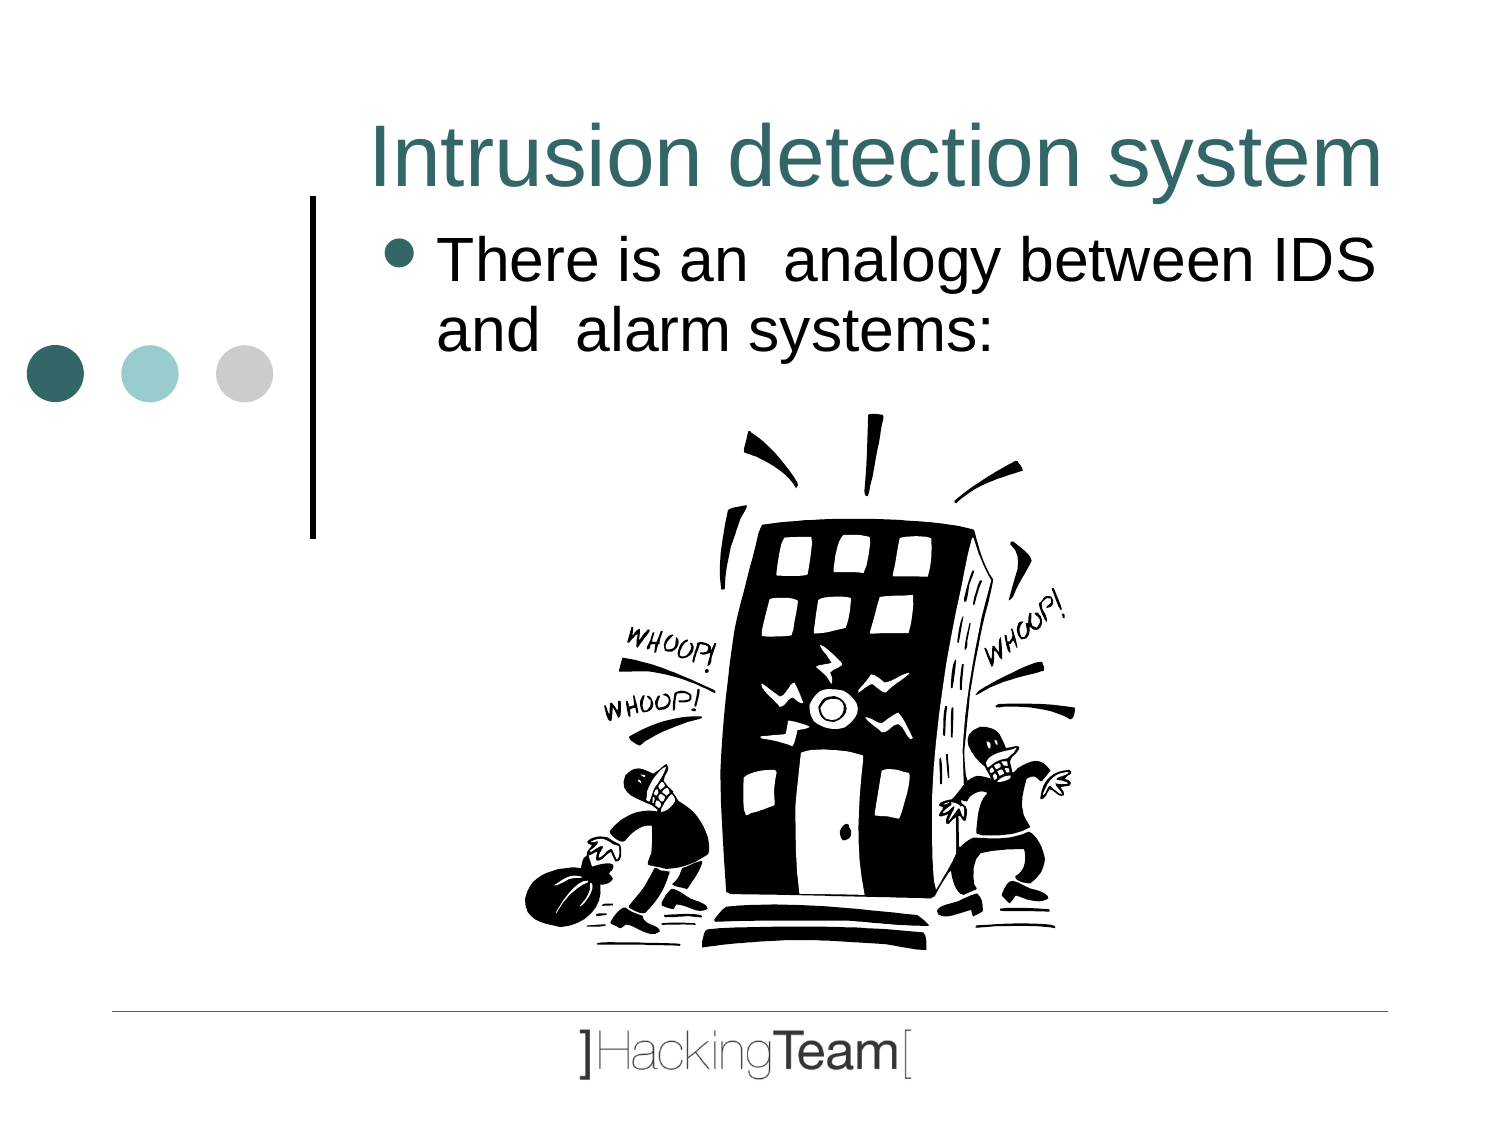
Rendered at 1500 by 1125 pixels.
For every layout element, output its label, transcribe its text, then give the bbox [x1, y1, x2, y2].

list There is an analogy between IDS and alarm systems: [262, 224, 1413, 953]
picture [525, 412, 1075, 951]
title Intrusion detection system [249, 38, 1401, 275]
picture [574, 1023, 916, 1084]
